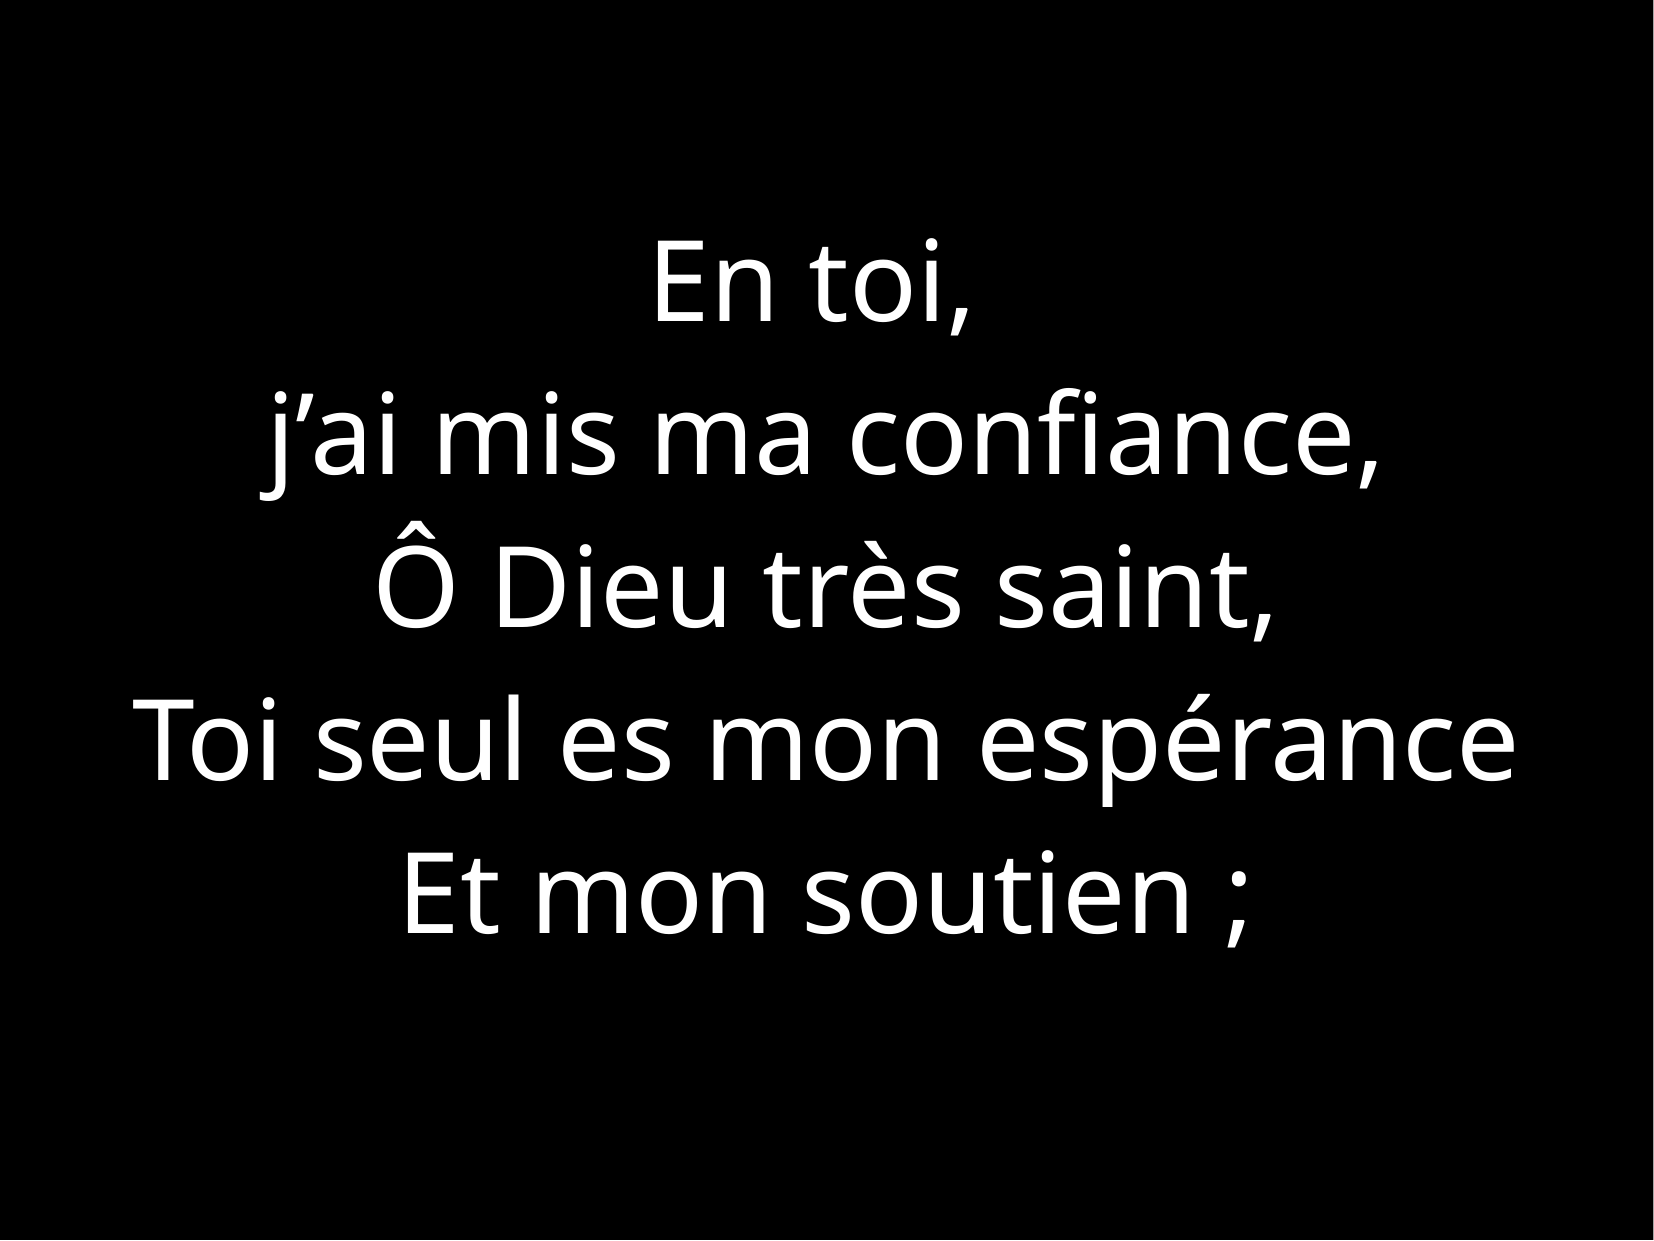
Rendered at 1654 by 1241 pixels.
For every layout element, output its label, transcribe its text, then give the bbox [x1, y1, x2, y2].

subtitle En toi, j’ai mis ma confiance, Ô Dieu très saint, Toi seul es mon espérance Et mon soutien ; [82, 59, 1571, 1109]
